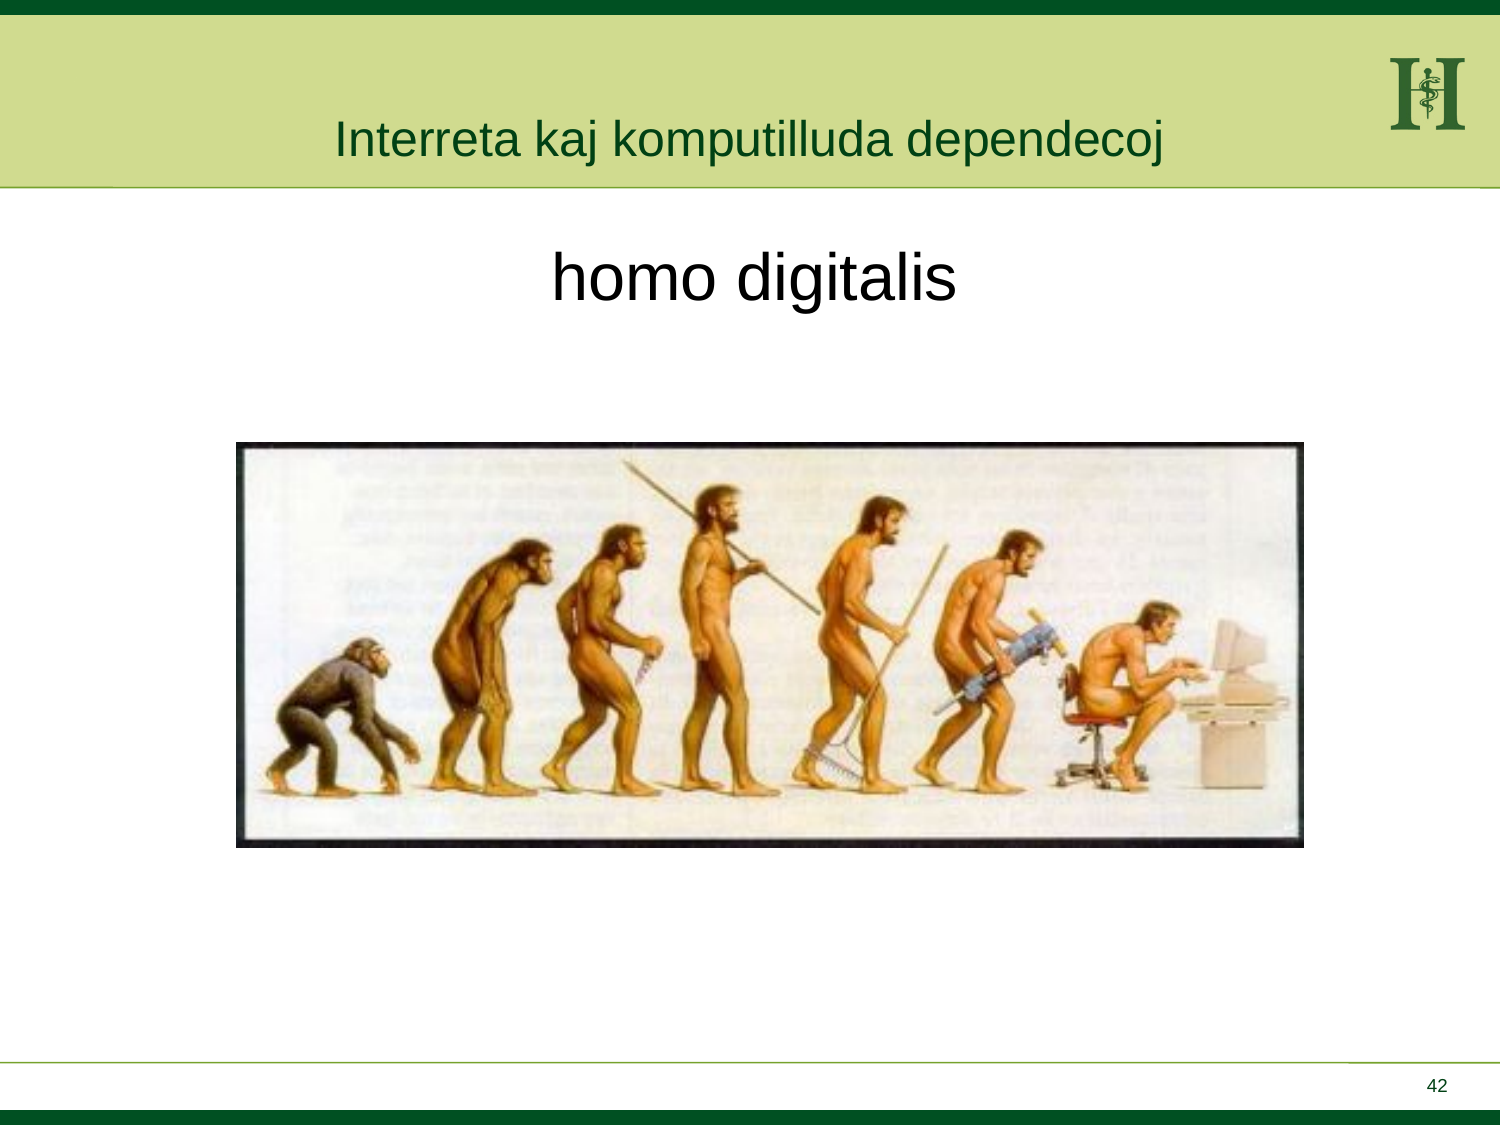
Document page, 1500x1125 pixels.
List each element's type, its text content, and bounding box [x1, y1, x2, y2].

picture [0, 15, 1500, 186]
picture [236, 442, 1304, 848]
list homo digitalis [52, 226, 1448, 1036]
title Interreta kaj komputilluda dependecoj [52, 24, 1448, 174]
